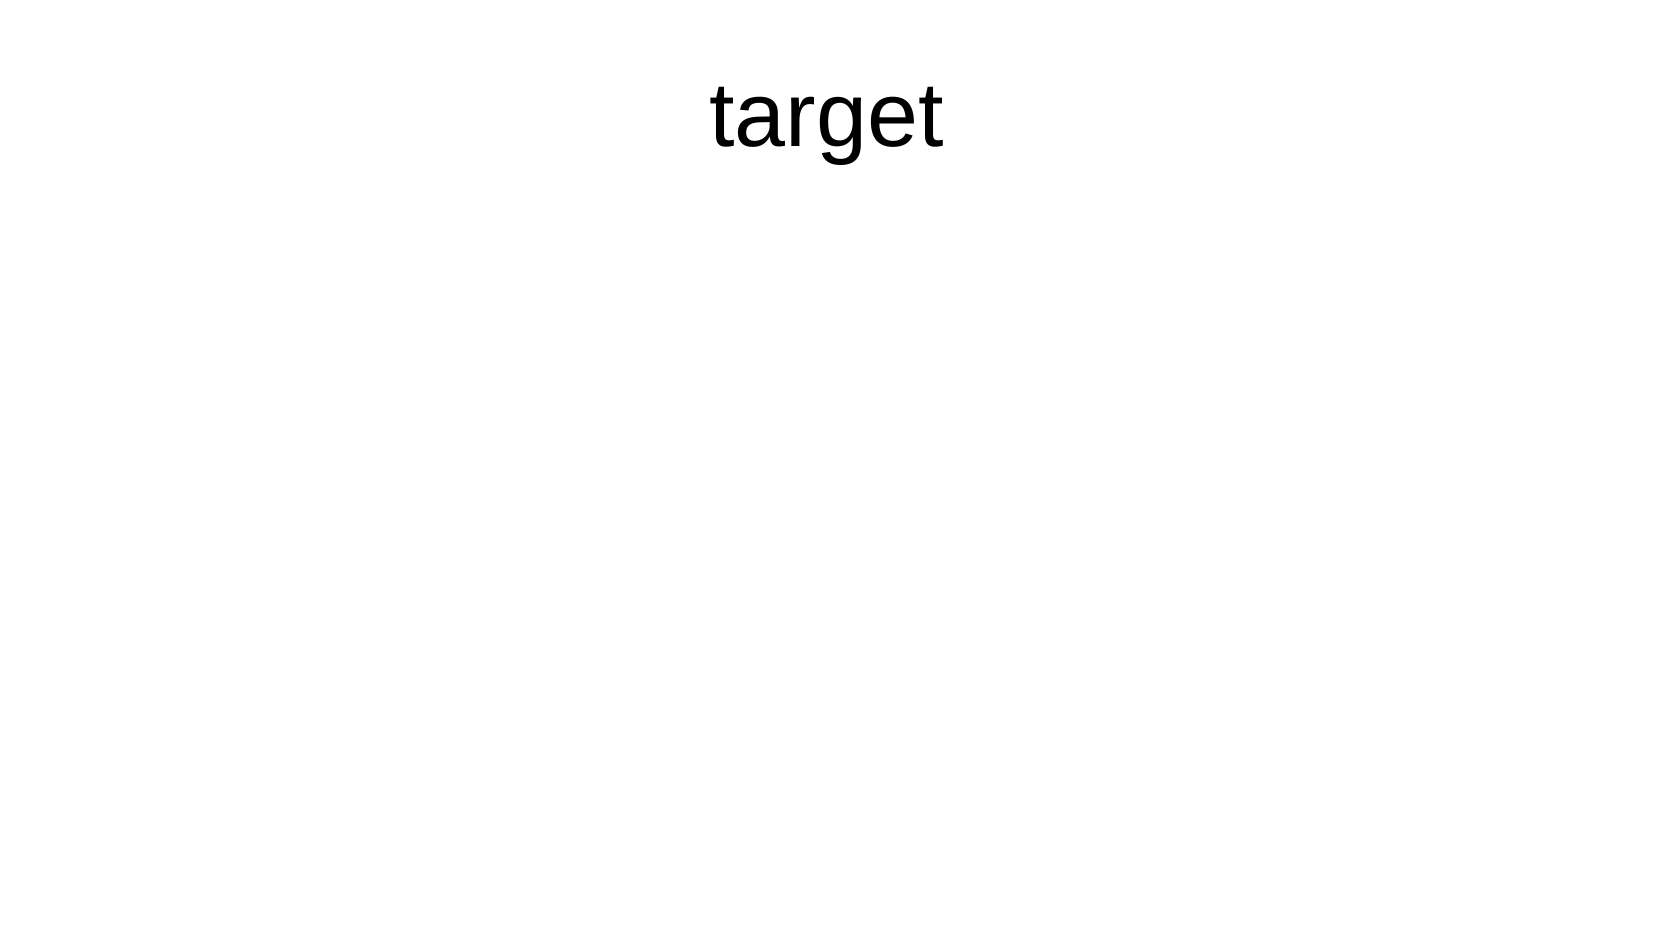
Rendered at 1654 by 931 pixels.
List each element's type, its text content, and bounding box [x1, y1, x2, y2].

title target [82, 37, 1571, 193]
